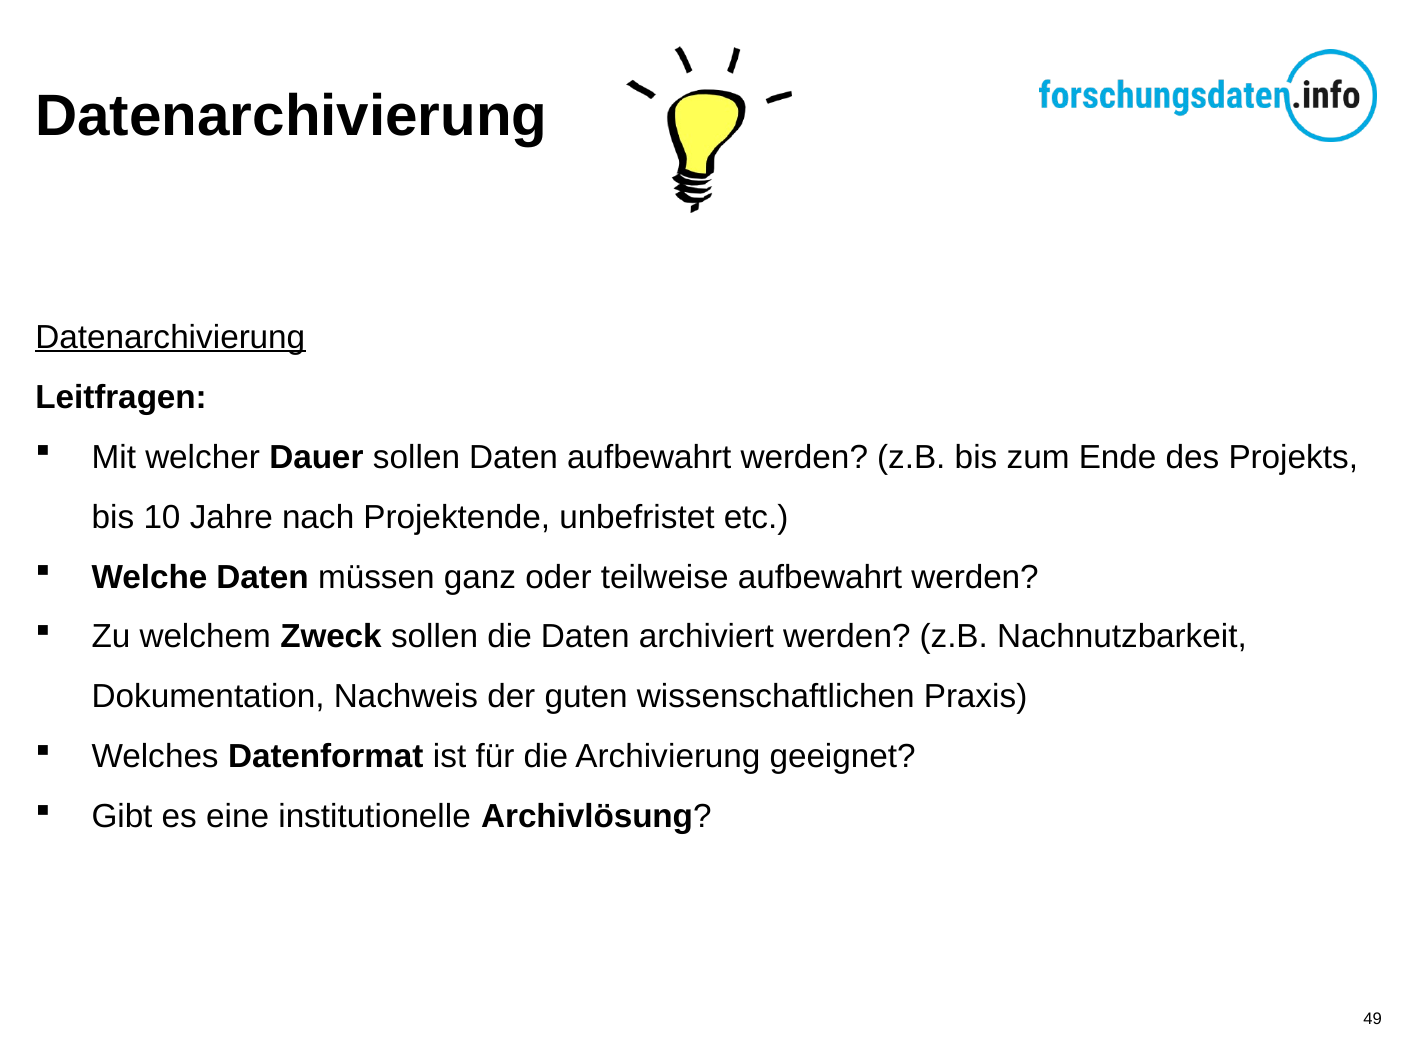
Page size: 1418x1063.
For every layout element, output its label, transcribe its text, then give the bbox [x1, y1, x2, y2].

title Datenarchivierung [35, 76, 1022, 254]
picture [1339, 49, 1377, 85]
picture [626, 46, 792, 213]
slide_number <Nummer> [1015, 1003, 1382, 1028]
list Datenarchivierung Leitfragen: Mit welcher Dauer sollen Daten aufbewahrt werden? (z.B. bis zum Ende des Projekts, bis 10 Jahre nach Projektende, unbefristet etc.) Welche Daten müssen ganz oder teilweise aufbewahrt werden? Zu welchem Zweck sollen die Daten archiviert werden? (z.B. Nachnutzbarkeit, Dokumentation, Nachweis der guten wissenschaftlichen Praxis) Welches Datenformat ist für die Archivierung geeignet? Gibt es eine institutionelle Archivlösung? [35, 295, 1382, 940]
picture [1342, 107, 1377, 142]
picture [1039, 49, 1372, 142]
